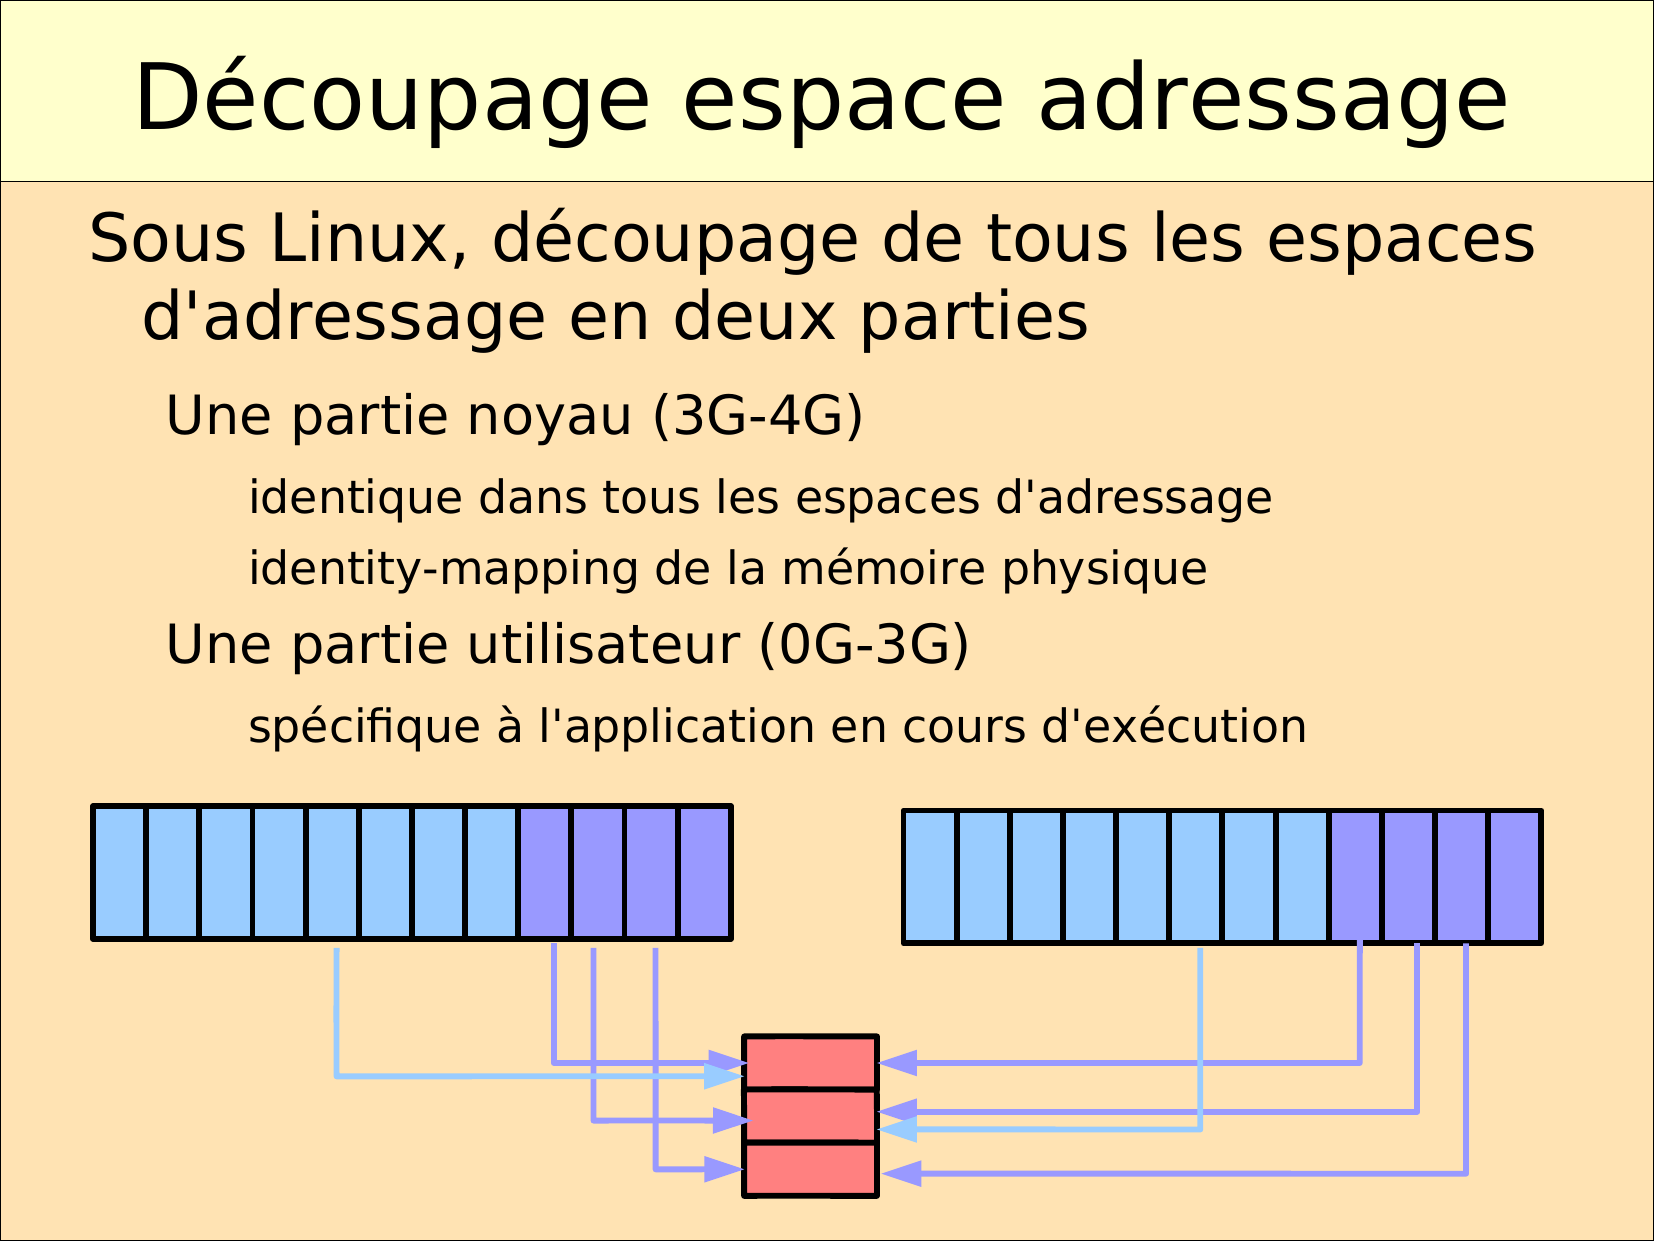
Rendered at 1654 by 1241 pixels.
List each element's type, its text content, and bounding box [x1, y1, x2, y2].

title Découpage espace adressage [114, 38, 1531, 158]
list Sous Linux, découpage de tous les espaces d'adressage en deux parties Une partie noyau (3G-4G) identique dans tous les espaces d'adressage identity-mapping de la mémoire physique Une partie utilisateur (0G-3G) spécifique à l'application en cours d'exécution [70, 199, 1559, 776]
text_box [903, 810, 1542, 944]
text_box [743, 1036, 878, 1196]
text_box [93, 806, 731, 939]
